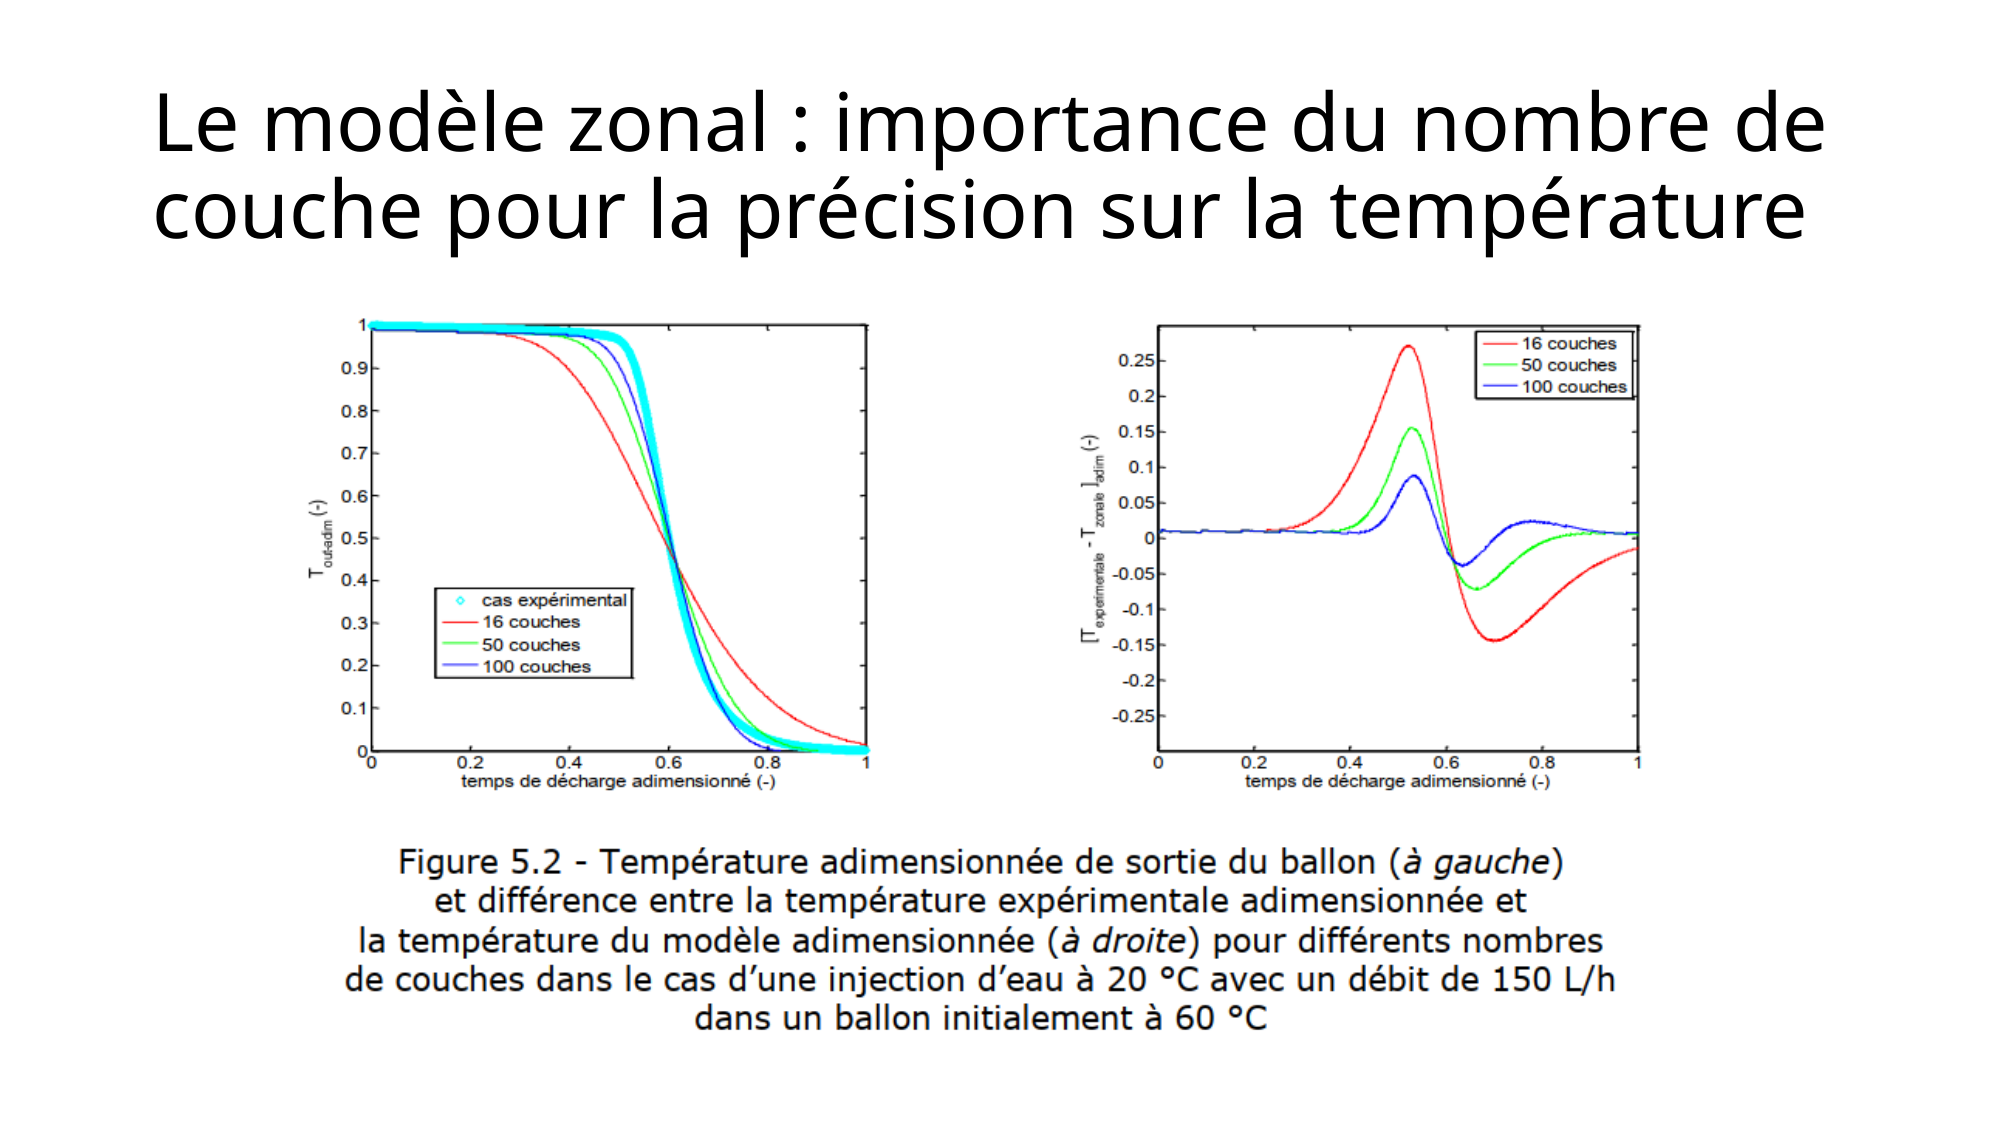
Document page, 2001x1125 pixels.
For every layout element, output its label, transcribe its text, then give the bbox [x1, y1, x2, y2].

title Le modèle zonal : importance du nombre de couche pour la précision sur la température [137, 59, 1863, 278]
picture [275, 277, 1725, 1044]
